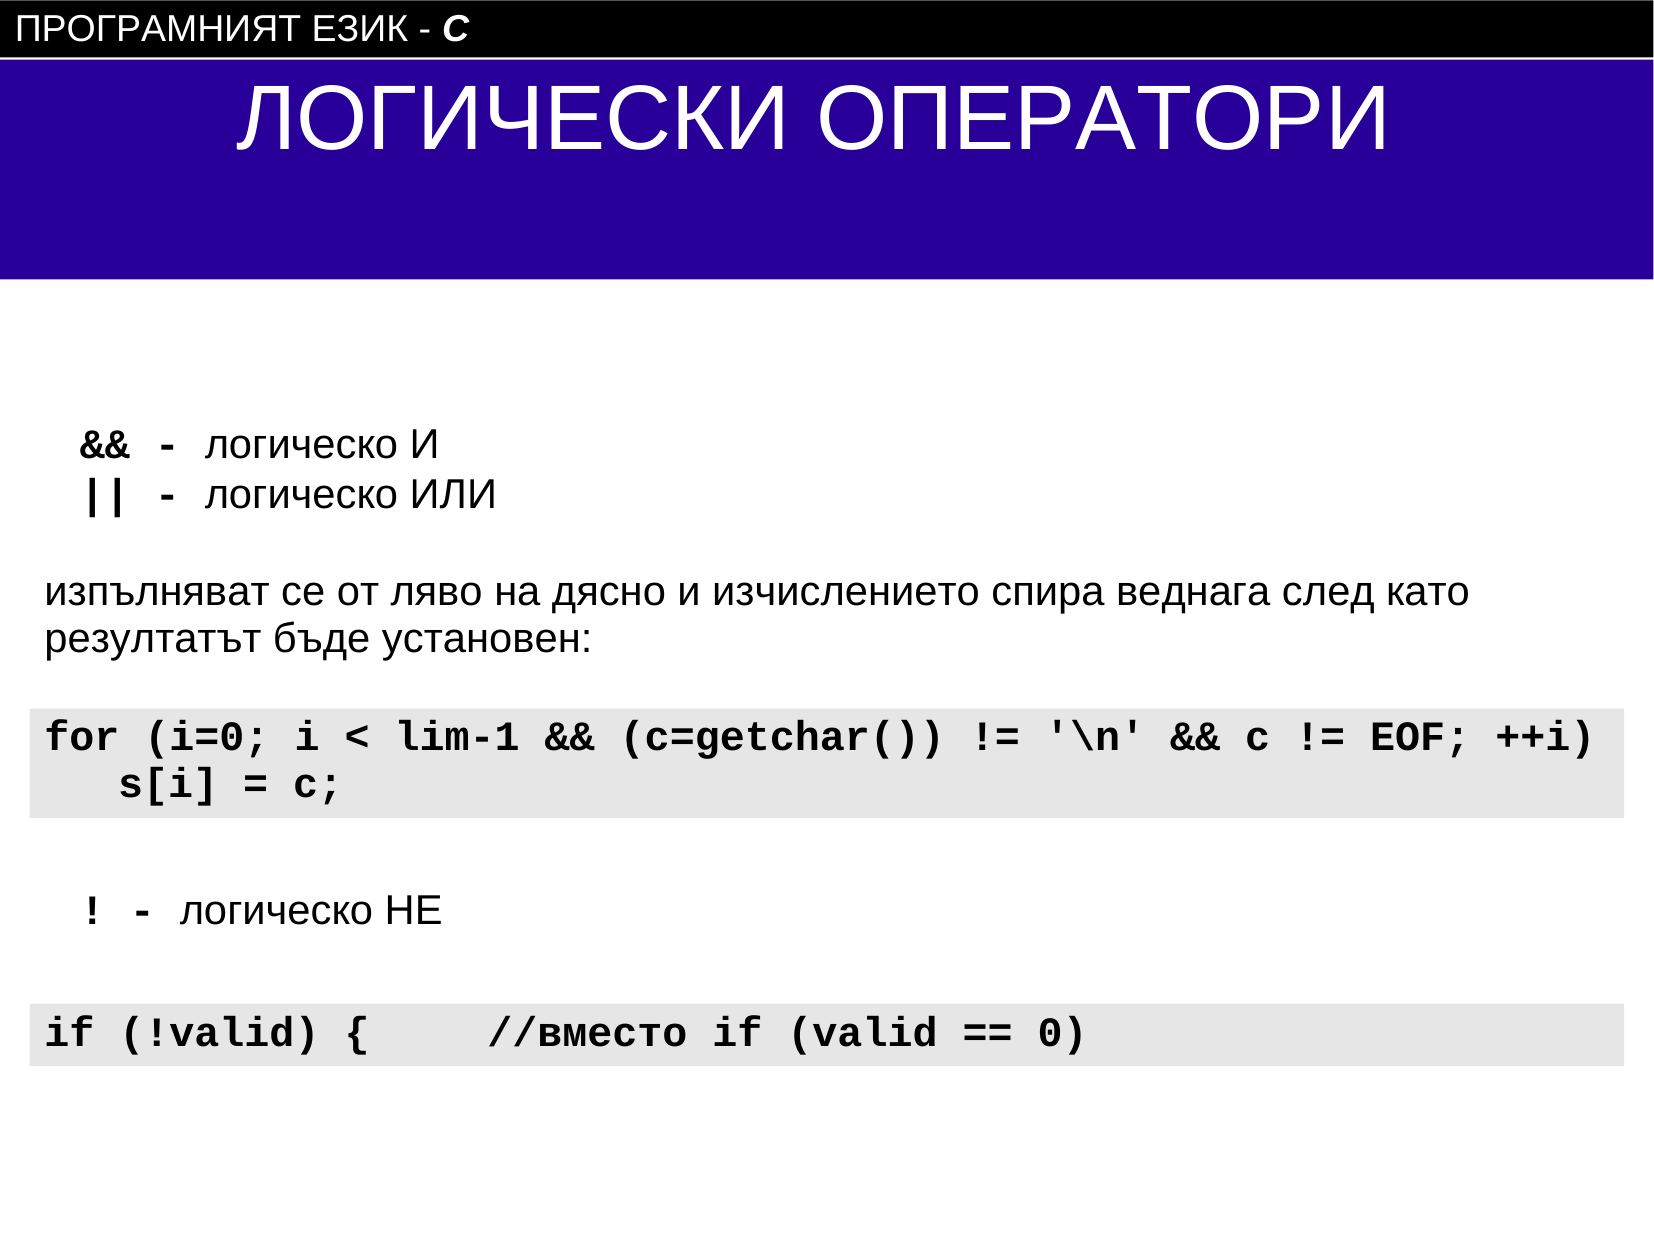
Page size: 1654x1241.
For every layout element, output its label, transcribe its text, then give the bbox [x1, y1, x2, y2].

text_box if (!valid) { //вместо if (valid == 0) [29, 1003, 1625, 1067]
text_box ! - логическо НЕ [29, 879, 1625, 945]
text_box && - логическо И || - логическо ИЛИ изпълняват се от ляво на дясно и изчислението спира веднага след като резултатът бъде установен: [29, 413, 1625, 669]
text_box ПРОГРАМНИЯT ЕЗИК - С [0, 0, 1654, 58]
text_box ЛОГИЧЕСКИ ОПЕРАТОРИ [0, 59, 1654, 280]
text_box for (i=0; i < lim-1 && (c=getchar()) != '\n' && c != EOF; ++i) s[i] = c; [29, 708, 1625, 818]
